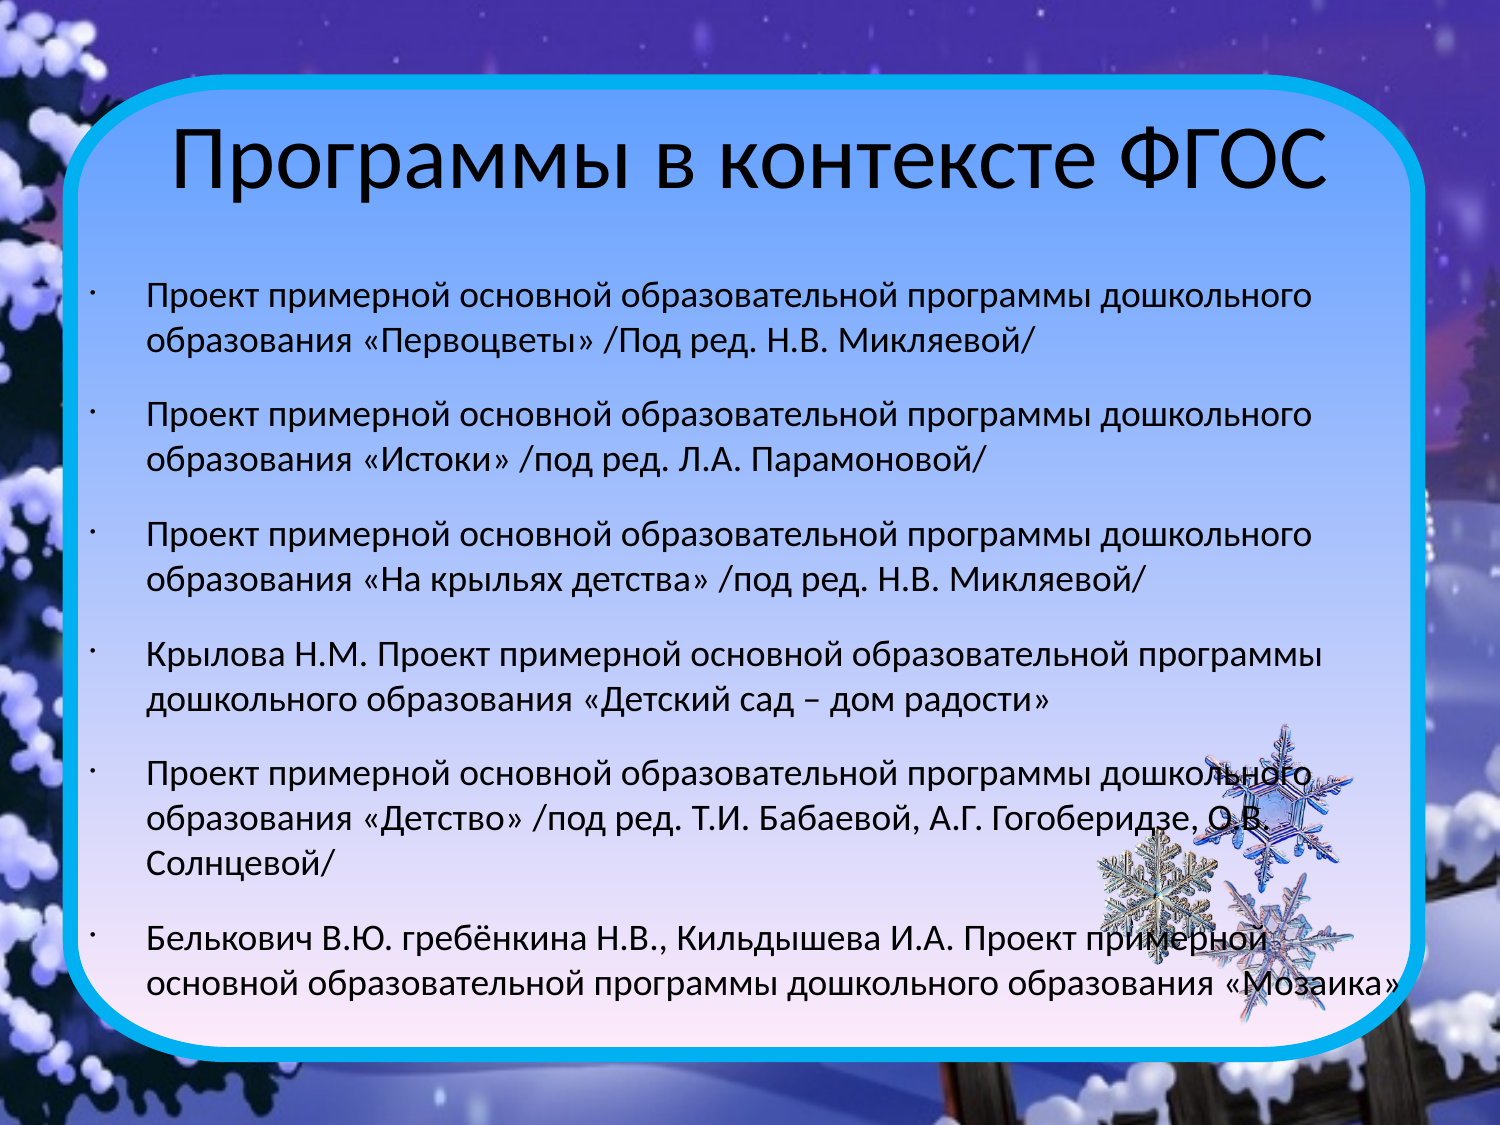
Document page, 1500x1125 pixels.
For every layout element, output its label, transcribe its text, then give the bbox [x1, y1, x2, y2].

title Программы в контексте ФГОС [75, 90, 1425, 233]
list Проект примерной основной образовательной программы дошкольного образования «Первоцветы» /Под ред. Н.В. Микляевой/ Проект примерной основной образовательной программы дошкольного образования «Истоки» /под ред. Л.А. Парамоновой/ Проект примерной основной образовательной программы дошкольного образования «На крыльях детства» /под ред. Н.В. Микляевой/ Крылова Н.М. Проект примерной основной образовательной программы дошкольного образования «Детский сад – дом радости» Проект примерной основной образовательной программы дошкольного образования «Детство» /под ред. Т.И. Бабаевой, А.Г. Гогоберидзе, О.В. Солнцевой/ Белькович В.Ю. гребёнкина Н.В., Кильдышева И.А. Проект примерной основной образовательной программы дошкольного образования «Мозаика» [75, 262, 1425, 1005]
picture [0, 0, 1500, 1125]
